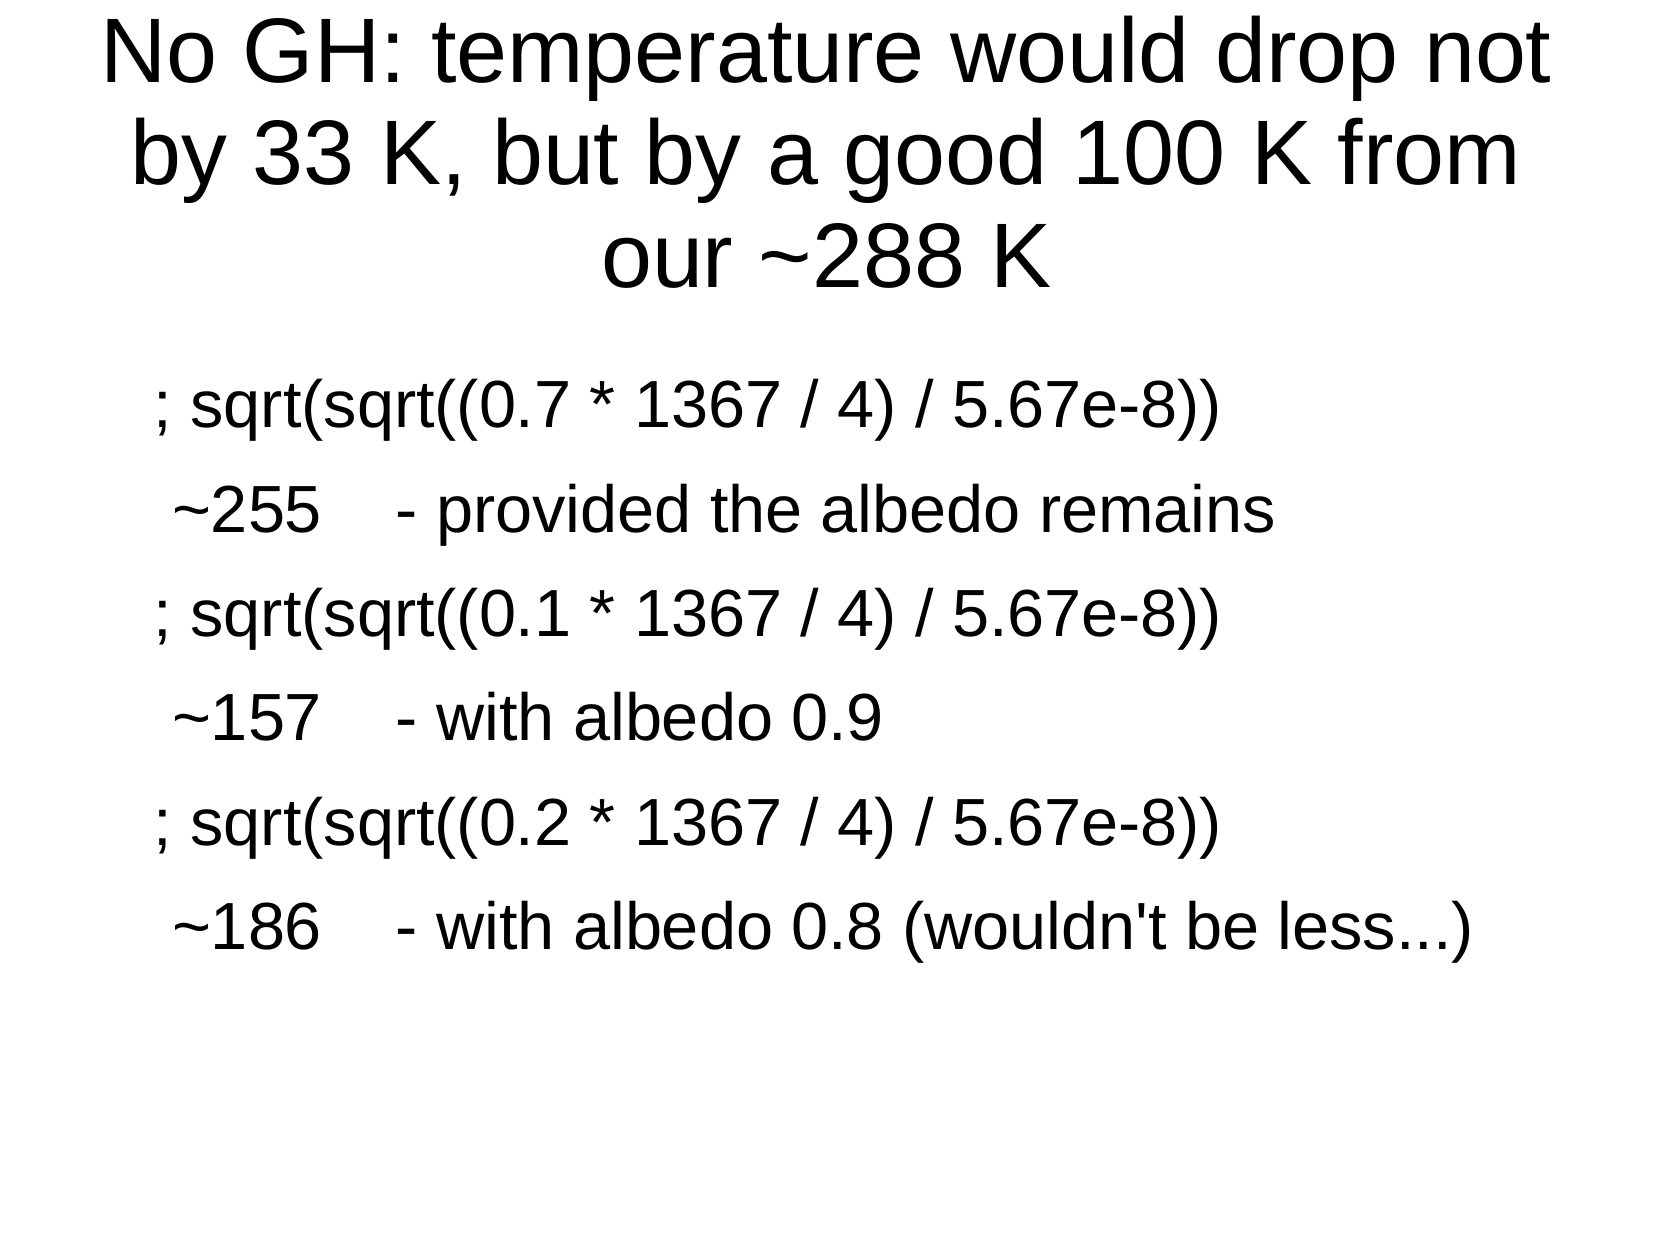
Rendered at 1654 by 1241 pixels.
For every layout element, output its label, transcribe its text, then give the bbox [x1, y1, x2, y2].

list ; sqrt(sqrt((0.7 * 1367 / 4) / 5.67e-8)) ~255 - provided the albedo remains ; sqrt(sqrt((0.1 * 1367 / 4) / 5.67e-8)) ~157 - with albedo 0.9 ; sqrt(sqrt((0.2 * 1367 / 4) / 5.67e-8)) ~186 - with albedo 0.8 (wouldn't be less...) [82, 367, 1538, 1087]
title No GH: temperature would drop not by 33 K, but by a good 100 K from our ~288 K [82, 0, 1571, 307]
